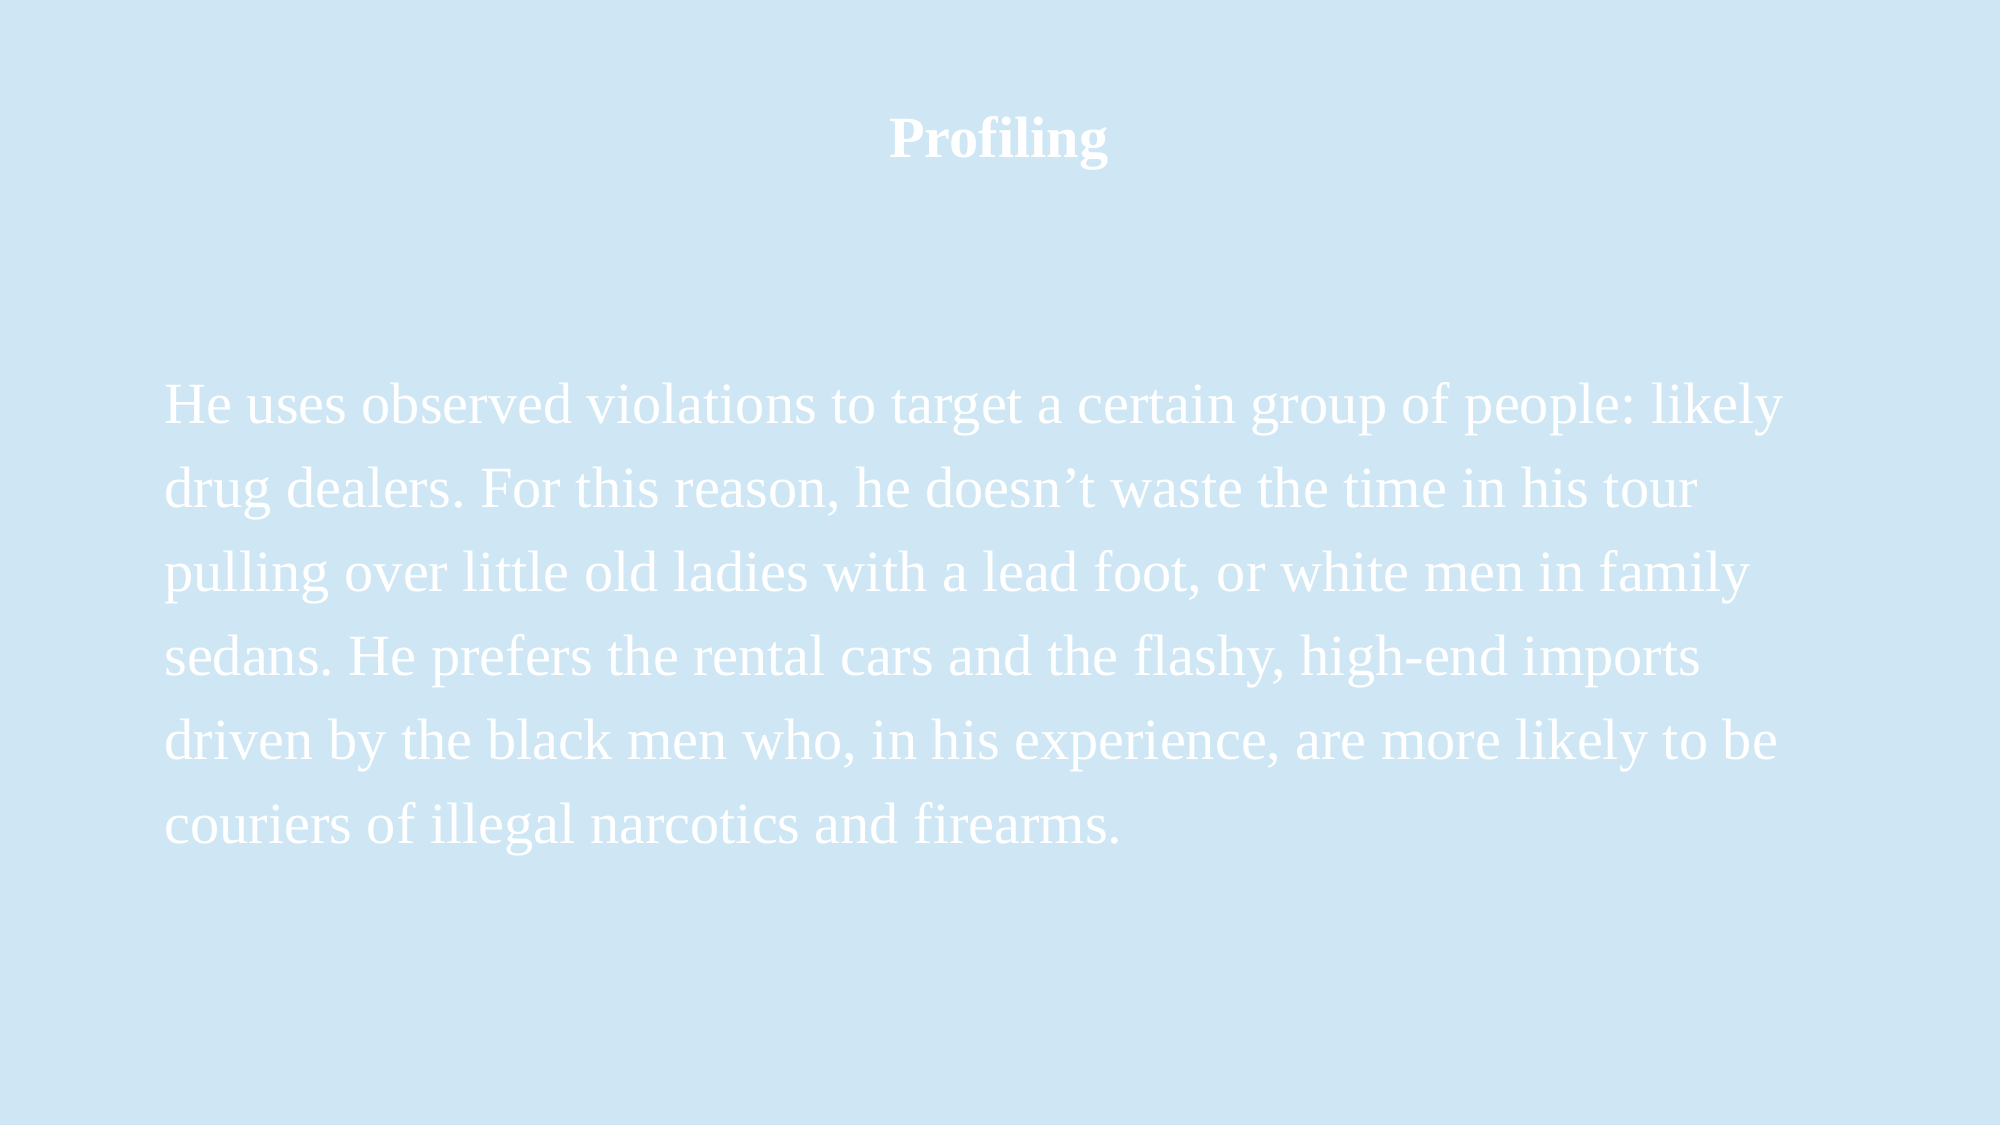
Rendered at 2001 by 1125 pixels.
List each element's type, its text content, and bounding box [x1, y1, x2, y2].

title Profiling [149, 99, 1849, 318]
list He uses observed violations to target a certain group of people: likely drug dealers. For this reason, he doesn’t waste the time in his tour pulling over little old ladies with a lead foot, or white men in family sedans. He prefers the rental cars and the flashy, high-end imports driven by the black men who, in his experience, are more likely to be couriers of illegal narcotics and firearms. [149, 343, 1849, 950]
